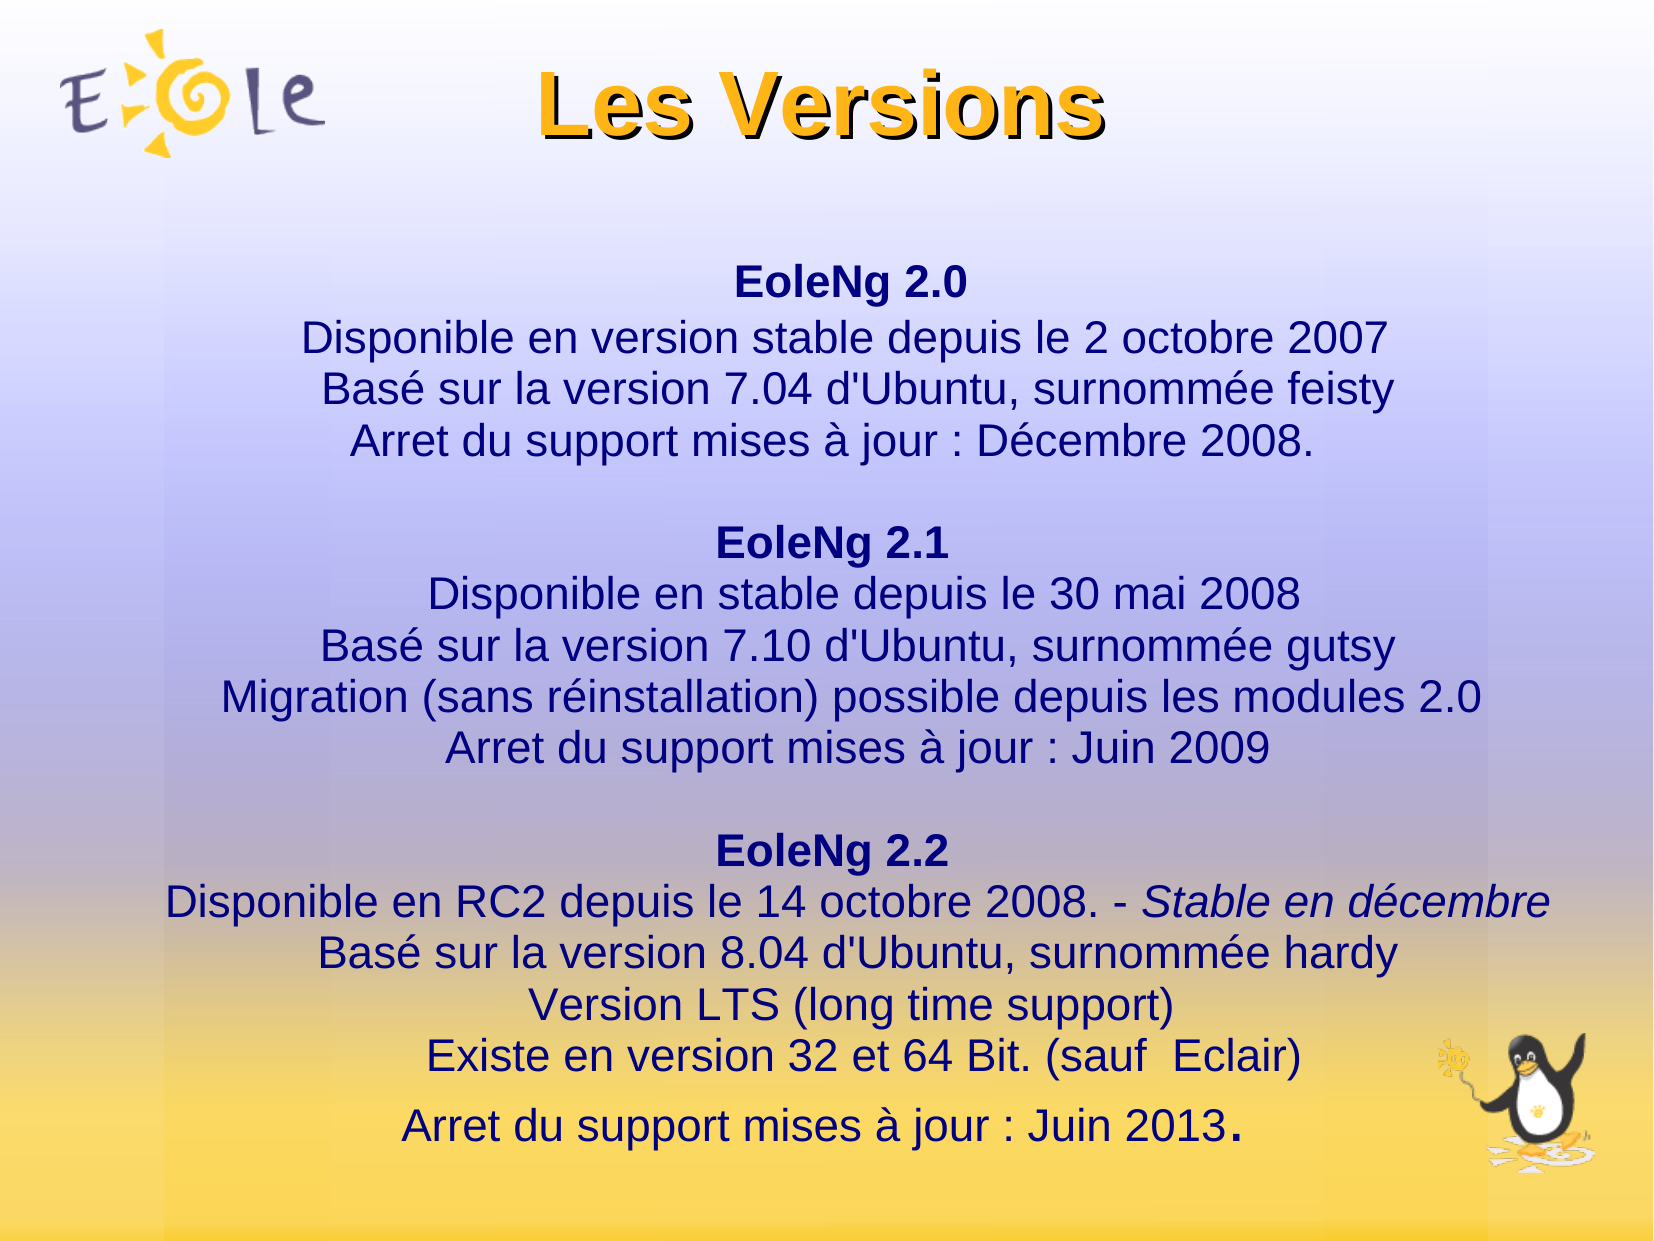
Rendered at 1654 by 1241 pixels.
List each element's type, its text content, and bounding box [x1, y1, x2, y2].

subtitle EoleNg 2.0 Disponible en version stable depuis le 2 octobre 2007 Basé sur la version 7.04 d'Ubuntu, surnommée feisty Arret du support mises à jour : Décembre 2008. EoleNg 2.1 Disponible en stable depuis le 30 mai 2008 Basé sur la version 7.10 d'Ubuntu, surnommée gutsy Migration (sans réinstallation) possible depuis les modules 2.0 Arret du support mises à jour : Juin 2009 EoleNg 2.2 Disponible en RC2 depuis le 14 octobre 2008. - Stable en décembre Basé sur la version 8.04 d'Ubuntu, surnommée hardy Version LTS (long time support) Existe en version 32 et 64 Bit. (sauf Eclair) Arret du support mises à jour : Juin 2013. [88, 181, 1577, 1212]
picture [0, 0, 1654, 1241]
title Les Versions [76, 0, 1565, 208]
